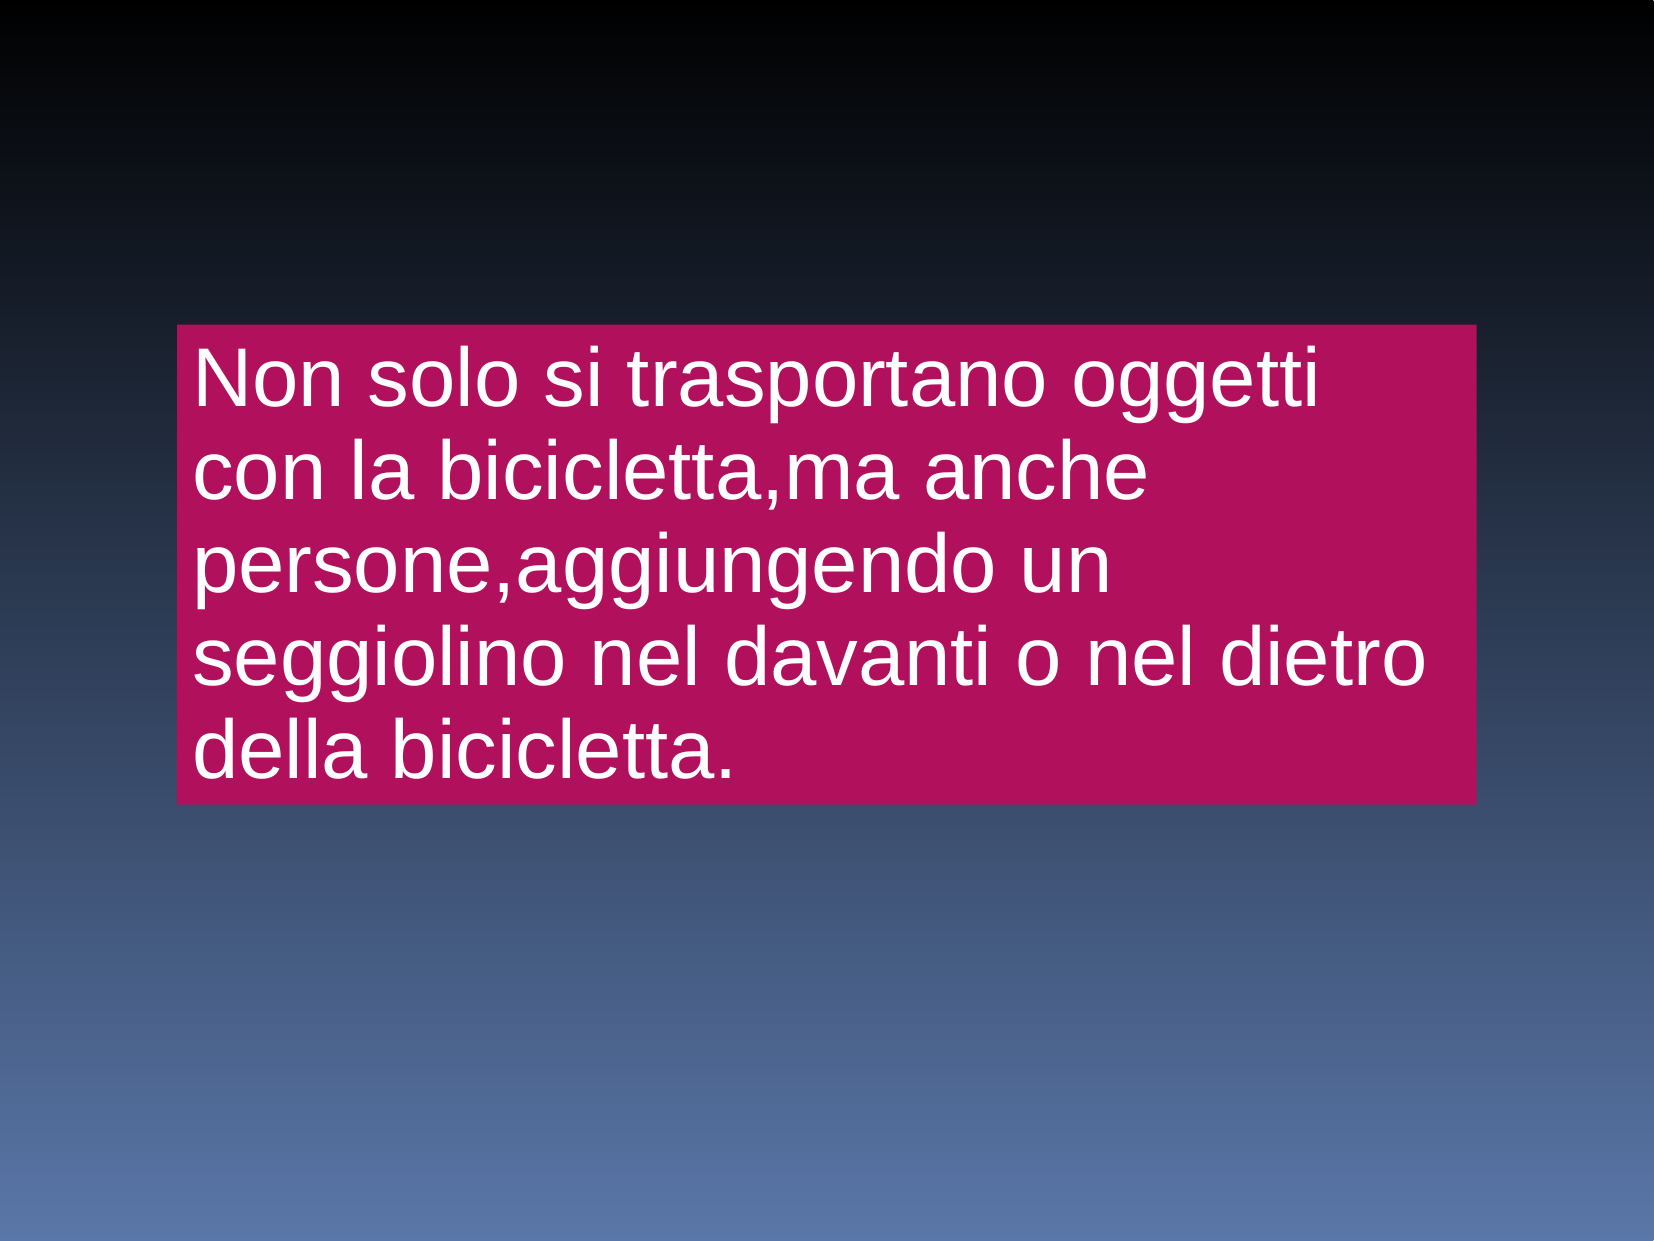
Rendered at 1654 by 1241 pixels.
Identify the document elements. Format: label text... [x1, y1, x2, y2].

text_box Non solo si trasportano oggetti con la bicicletta,ma anche persone,aggiungendo un seggiolino nel davanti o nel dietro della bicicletta. [177, 324, 1477, 805]
